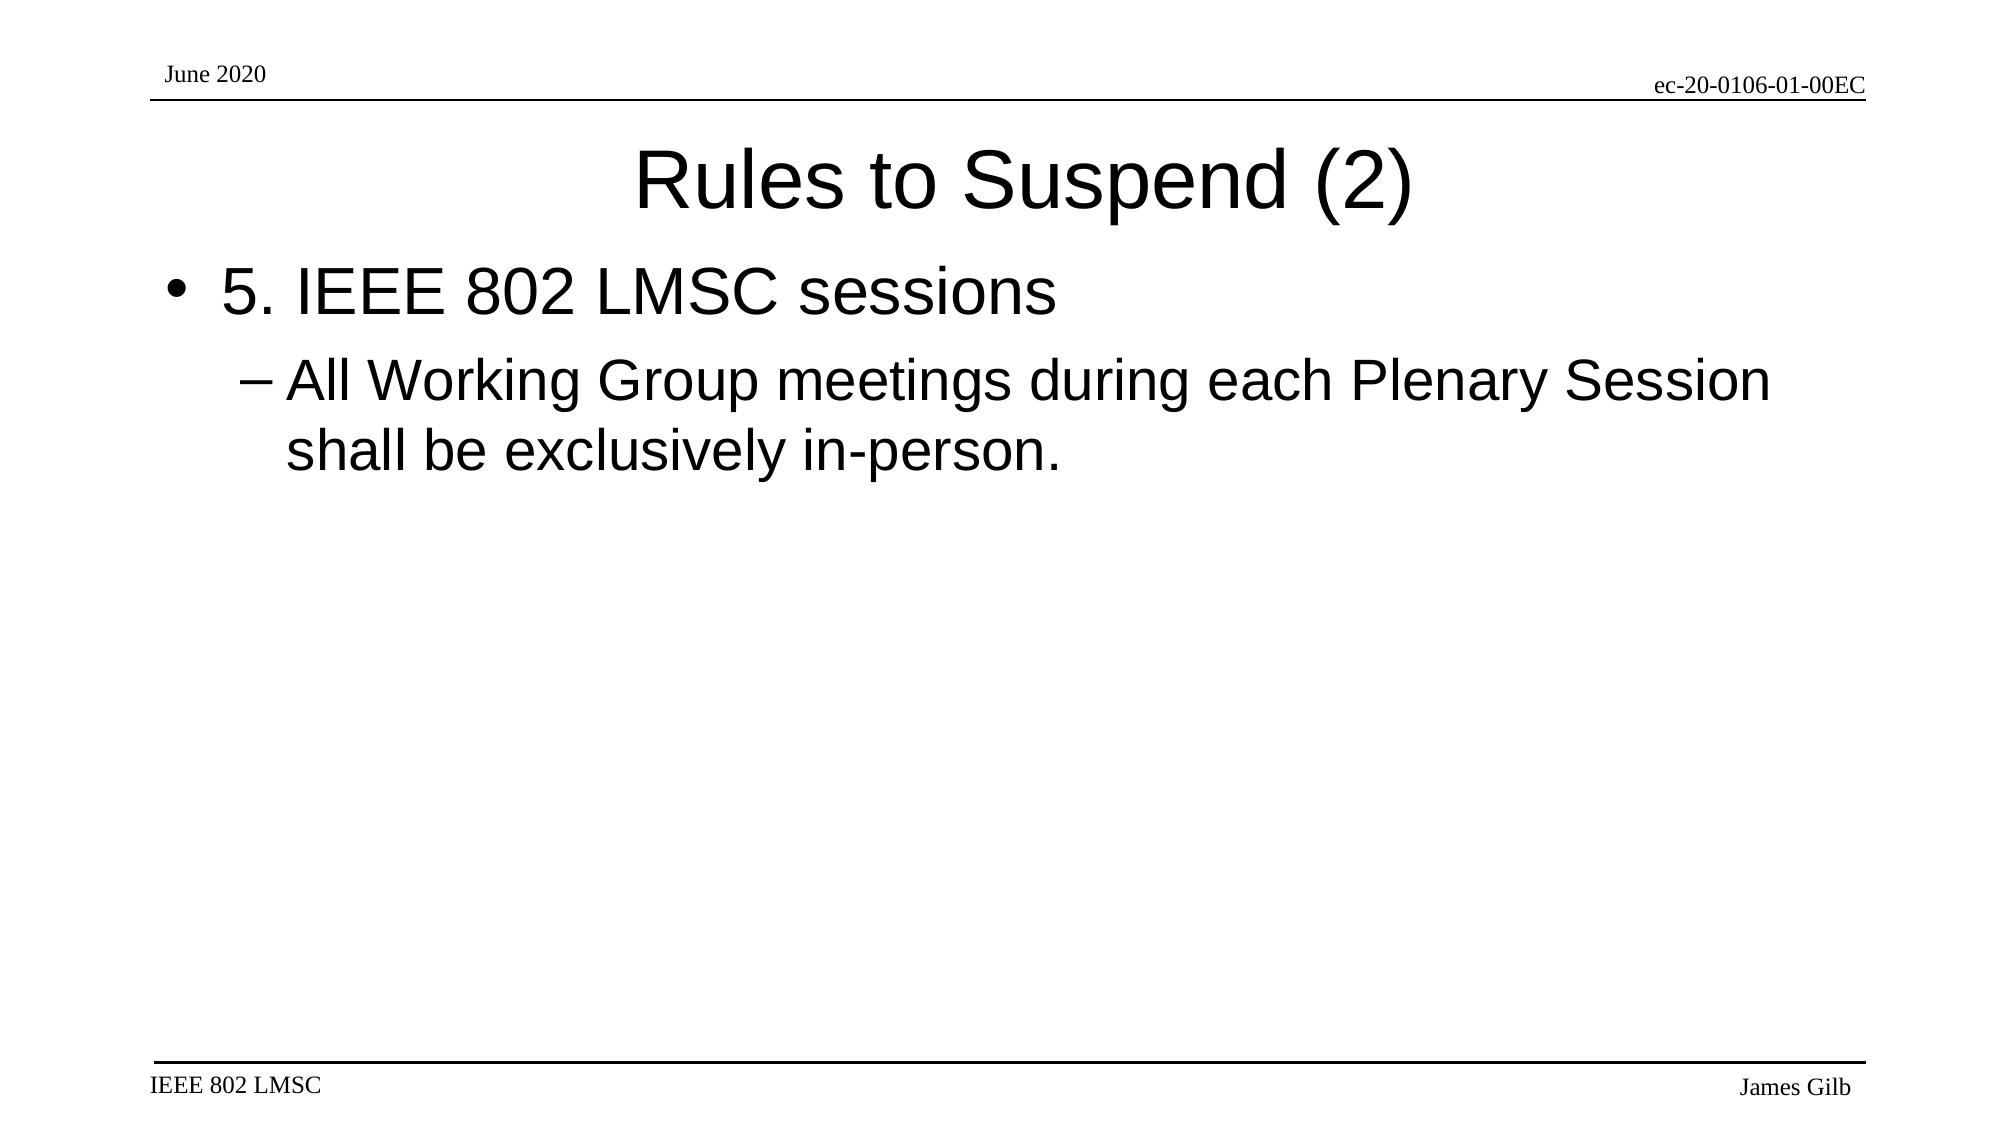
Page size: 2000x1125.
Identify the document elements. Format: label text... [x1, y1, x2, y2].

list 5. IEEE 802 LMSC sessions All Working Group meetings during each Plenary Session shall be exclusively in-person. [149, 239, 1900, 1051]
title Rules to Suspend (2) [149, 112, 1900, 238]
